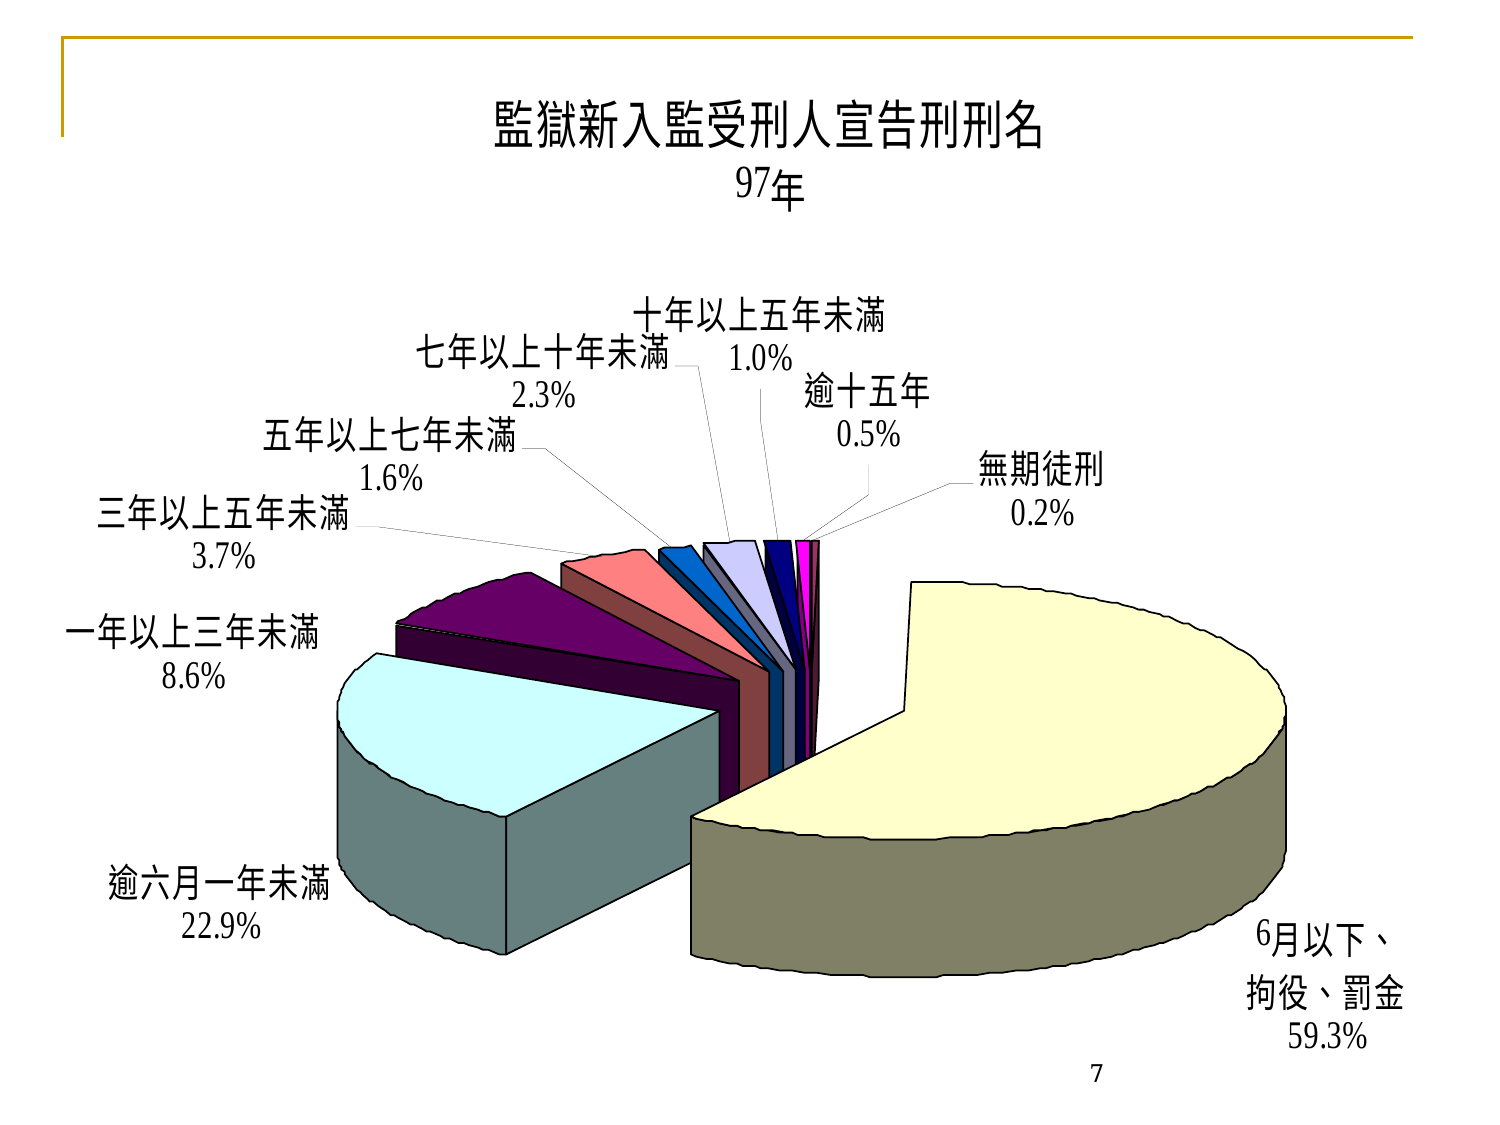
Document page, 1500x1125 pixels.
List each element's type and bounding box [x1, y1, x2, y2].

text_box [1074, 1059, 1426, 1100]
picture [64, 66, 1459, 1059]
